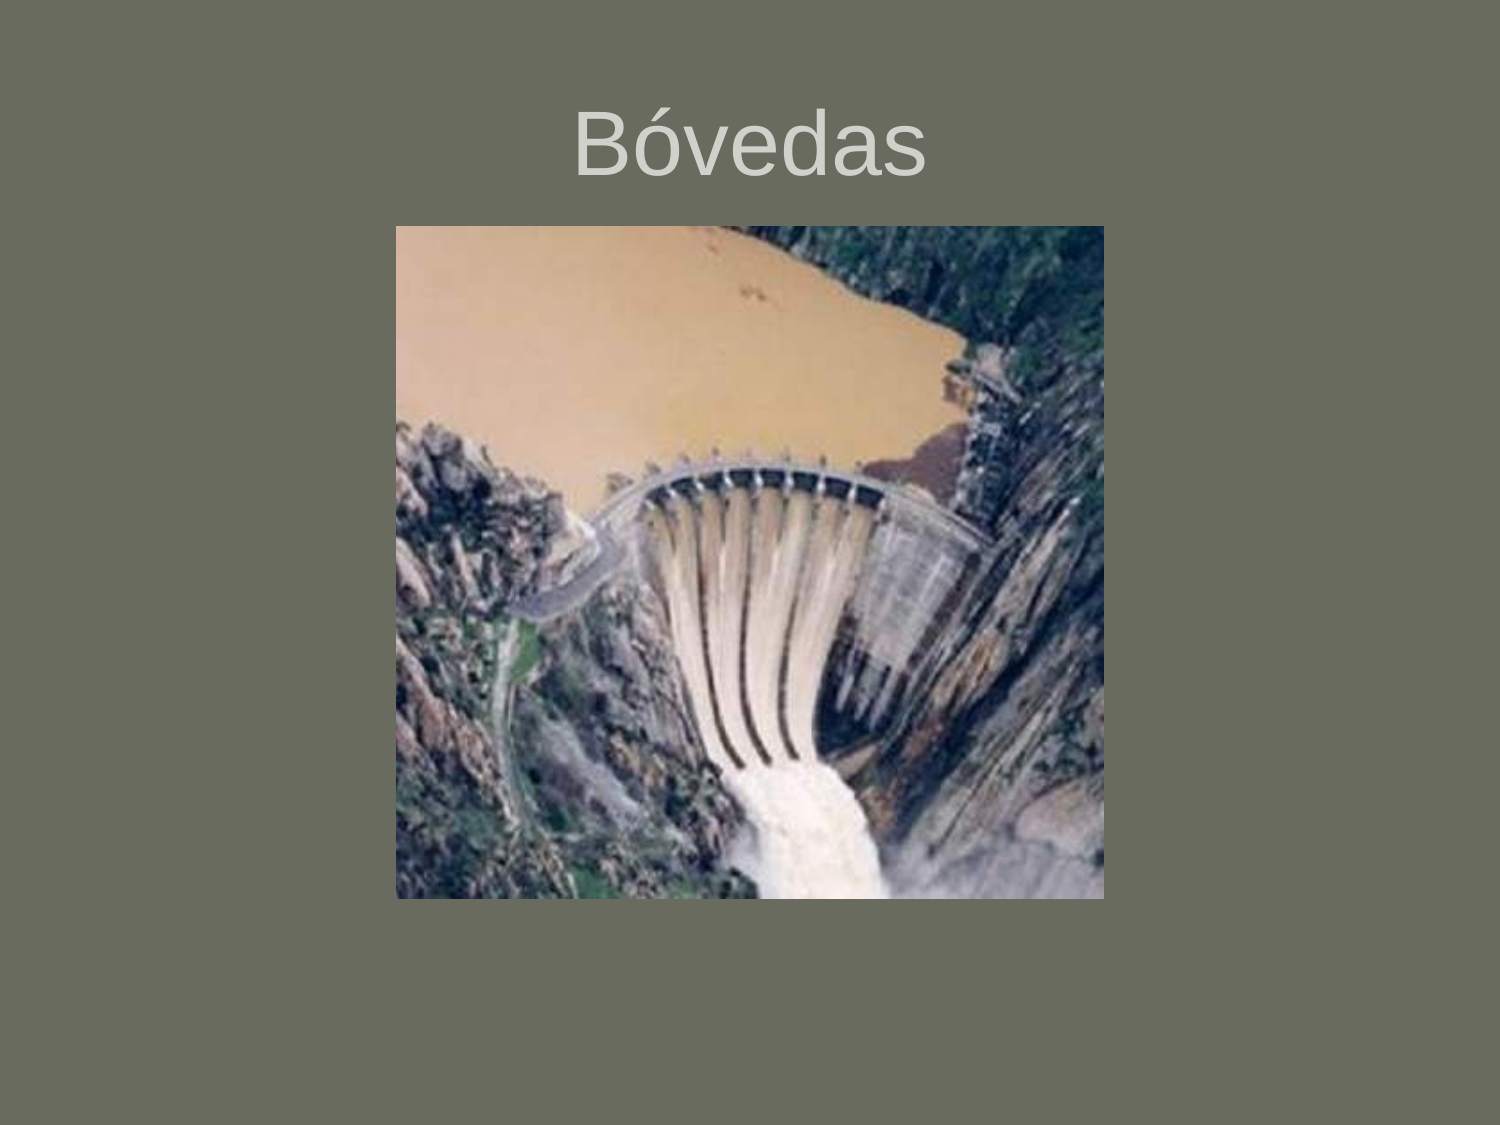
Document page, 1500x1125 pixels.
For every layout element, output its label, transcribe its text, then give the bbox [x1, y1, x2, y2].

title Bóvedas [75, 45, 1426, 233]
picture [396, 226, 1104, 899]
